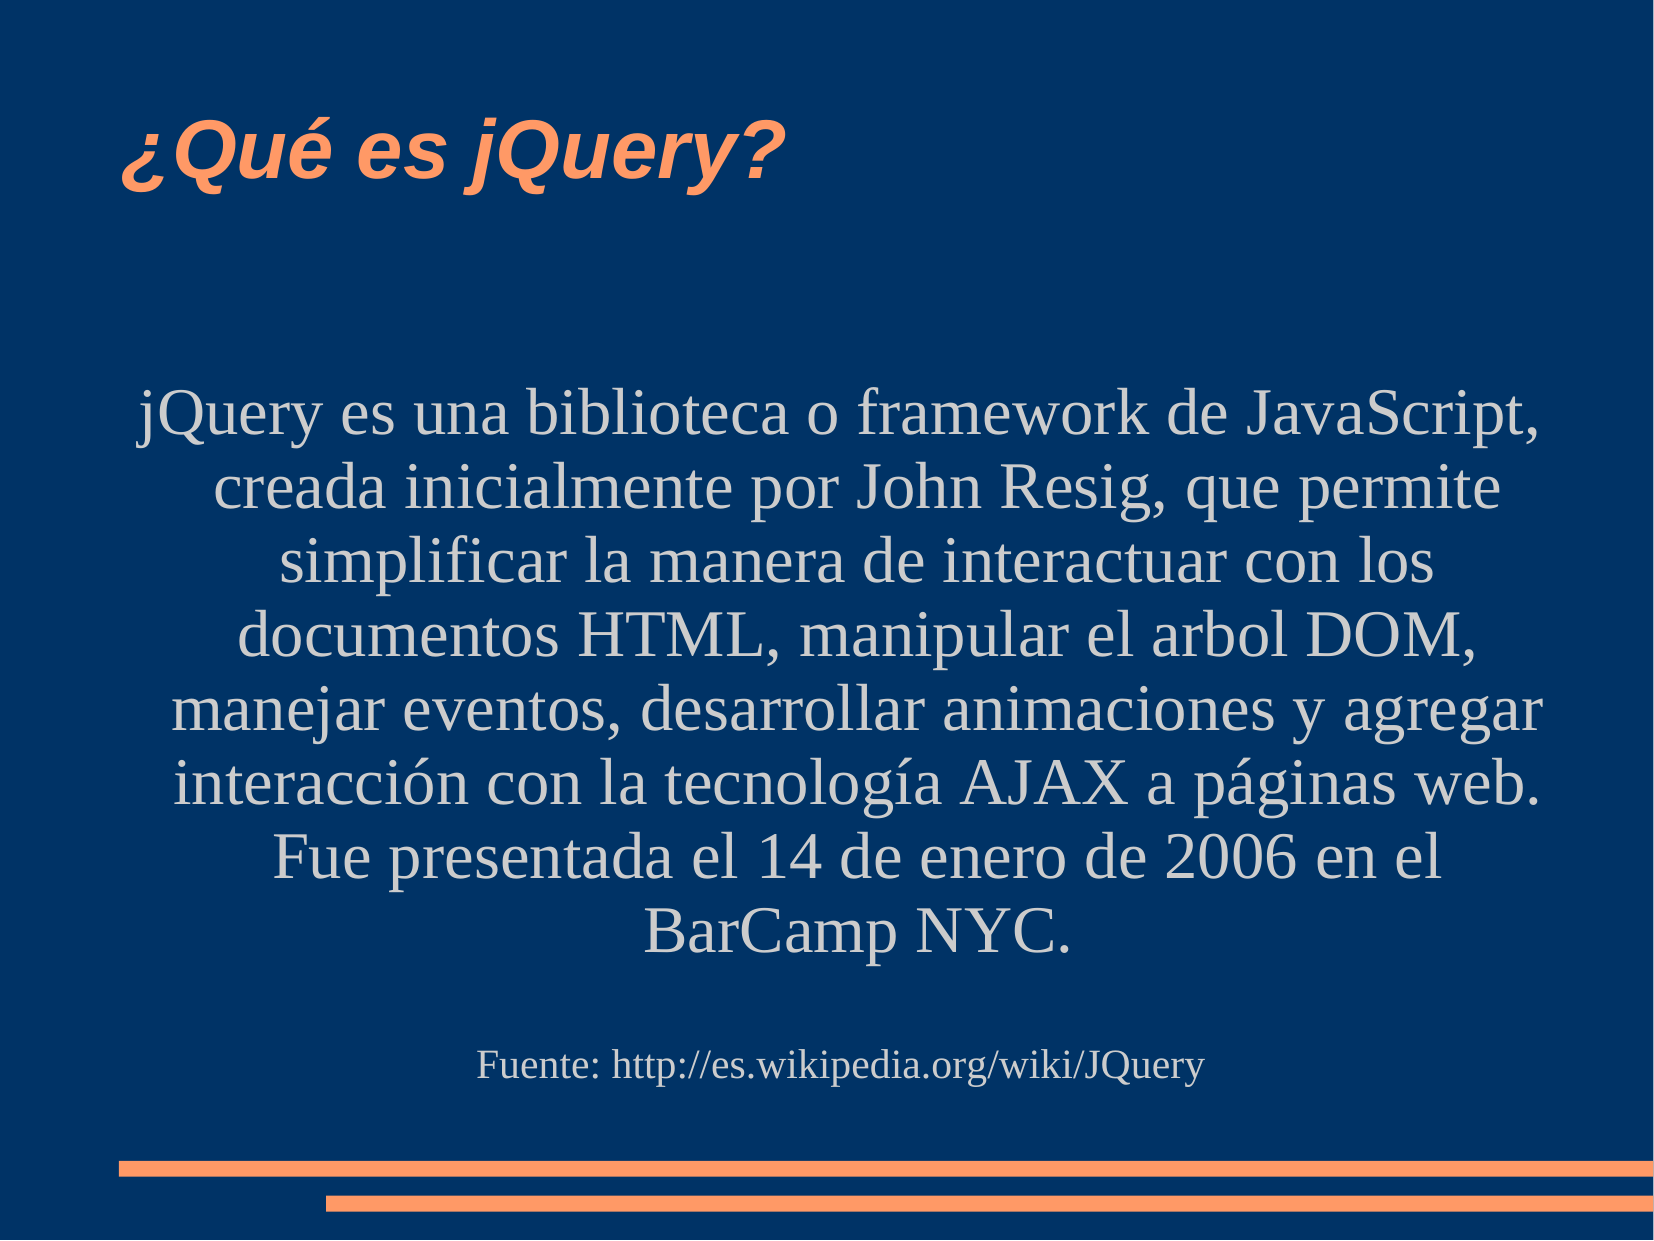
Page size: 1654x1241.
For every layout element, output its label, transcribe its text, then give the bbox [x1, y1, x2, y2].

title ¿Qué es jQuery? [121, 53, 1534, 246]
subtitle jQuery es una biblioteca o framework de JavaScript, creada inicialmente por John Resig, que permite simplificar la manera de interactuar con los documentos HTML, manipular el arbol DOM, manejar eventos, desarrollar animaciones y agregar interacción con la tecnología AJAX a páginas web. Fue presentada el 14 de enero de 2006 en el BarCamp NYC. Fuente: http://es.wikipedia.org/wiki/JQuery [121, 322, 1561, 1141]
